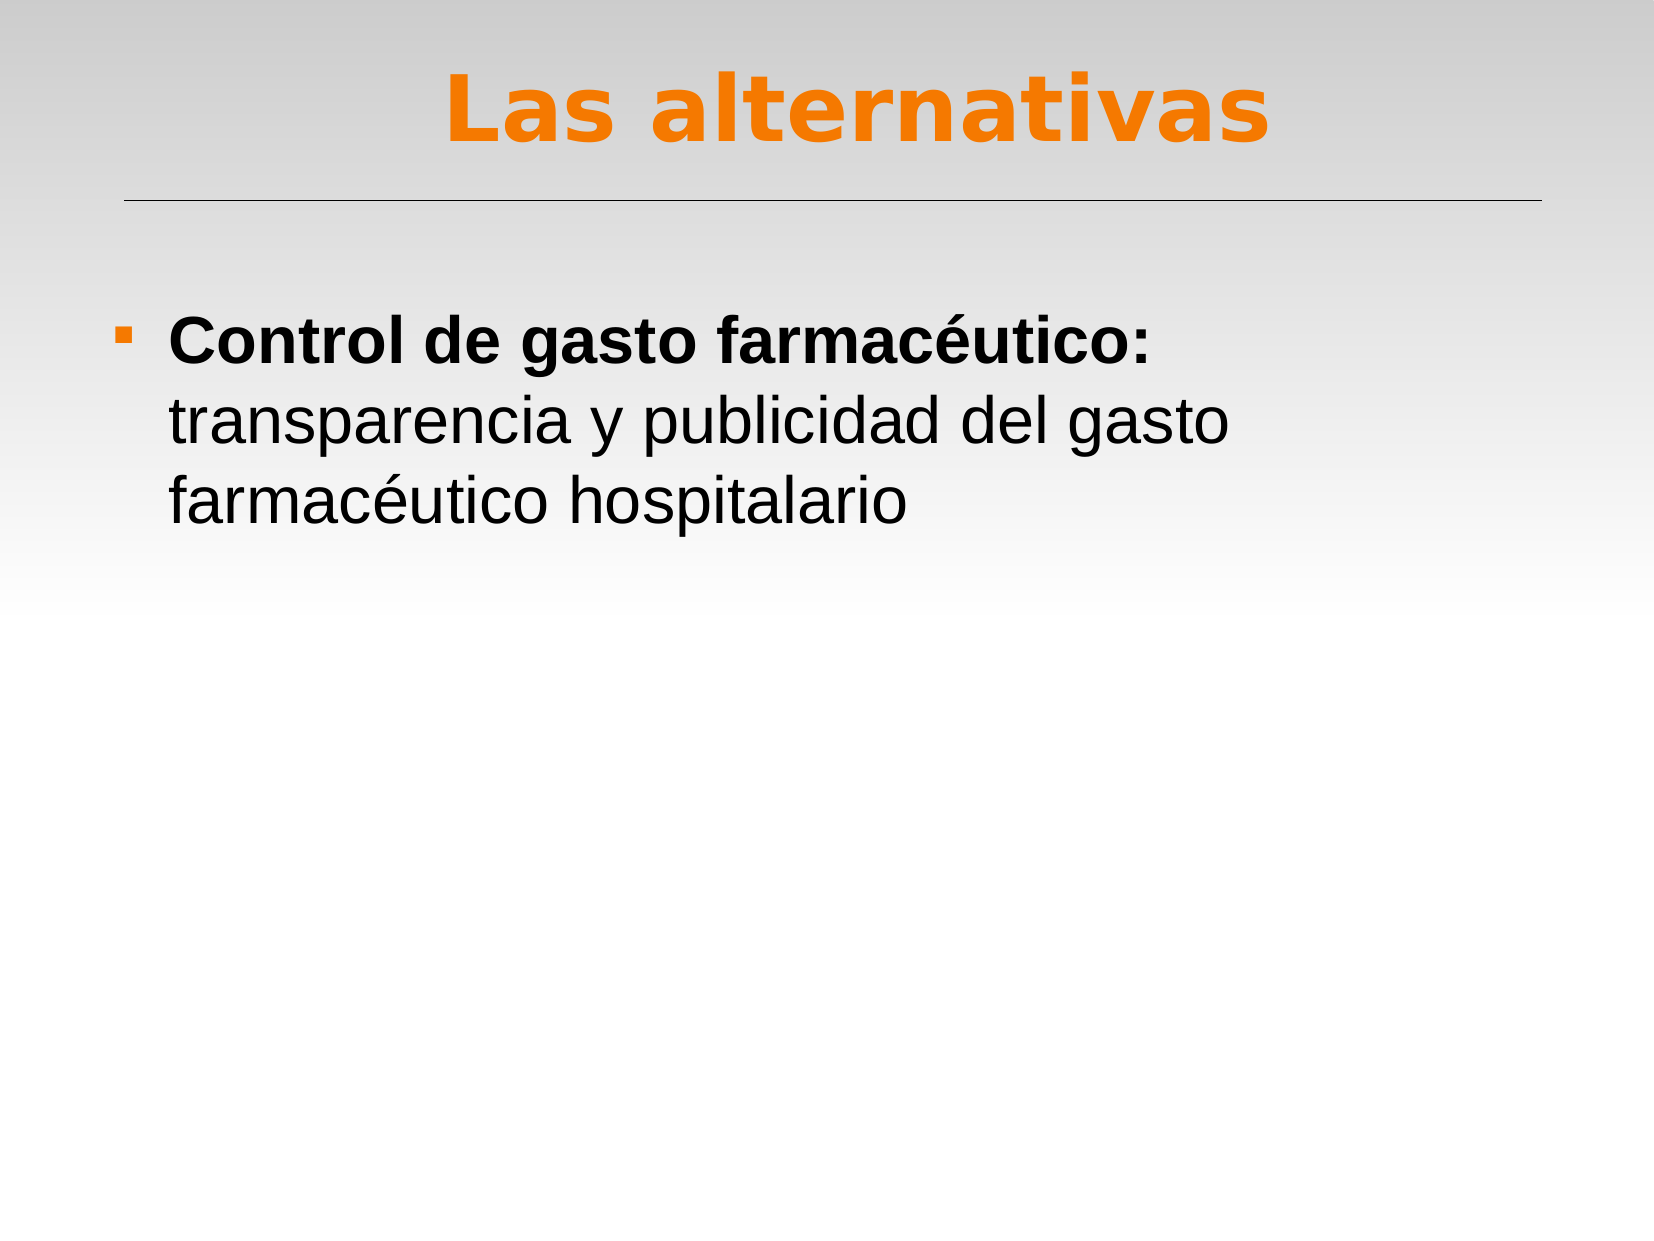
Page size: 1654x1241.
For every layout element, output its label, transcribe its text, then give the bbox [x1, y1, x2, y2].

title [82, 178, 1571, 257]
list Control de gasto farmacéutico: transparencia y publicidad del gasto farmacéutico hospitalario [82, 289, 1571, 1108]
title Las alternativas [59, 25, 1625, 178]
